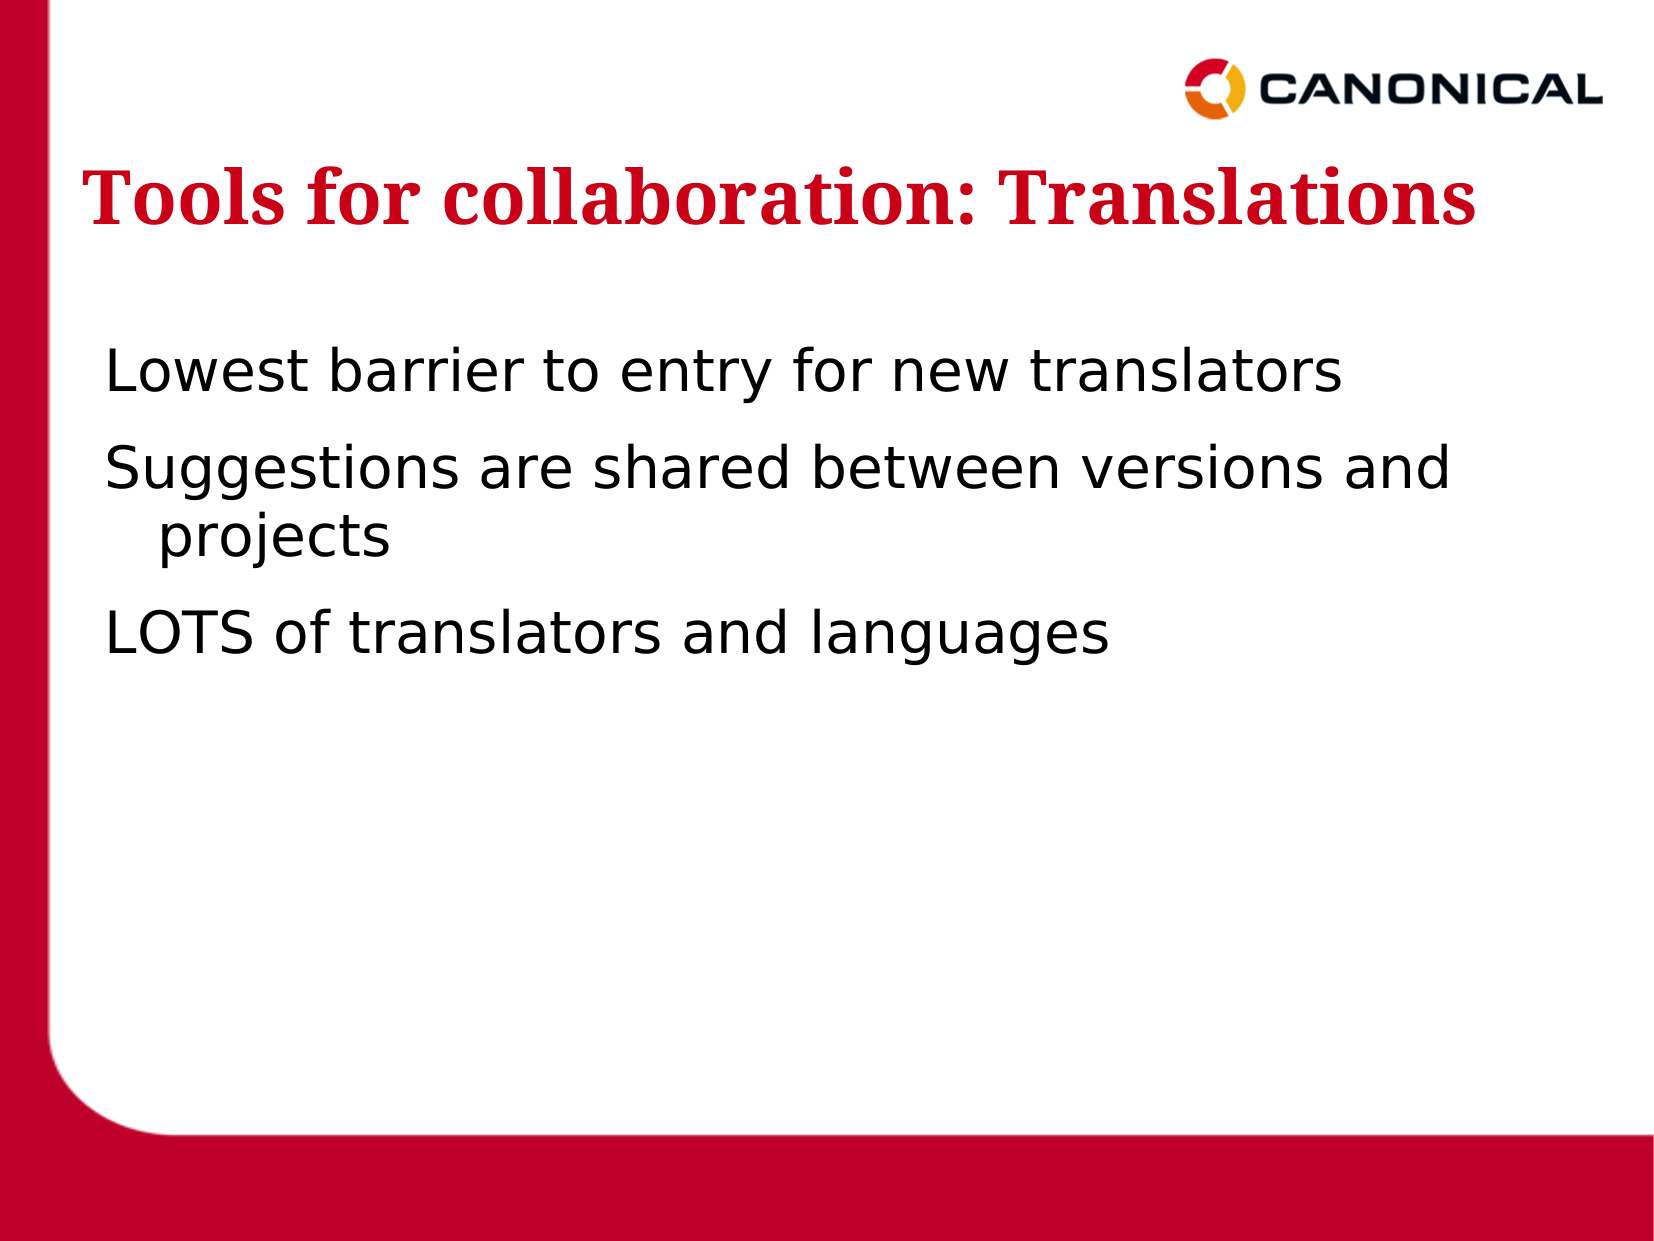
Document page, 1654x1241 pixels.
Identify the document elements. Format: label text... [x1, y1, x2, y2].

picture [0, 0, 1654, 1241]
title Tools for collaboration: Translations [82, 111, 1571, 279]
list Lowest barrier to entry for new translators Suggestions are shared between versions and projects LOTS of translators and languages [86, 337, 1576, 1142]
